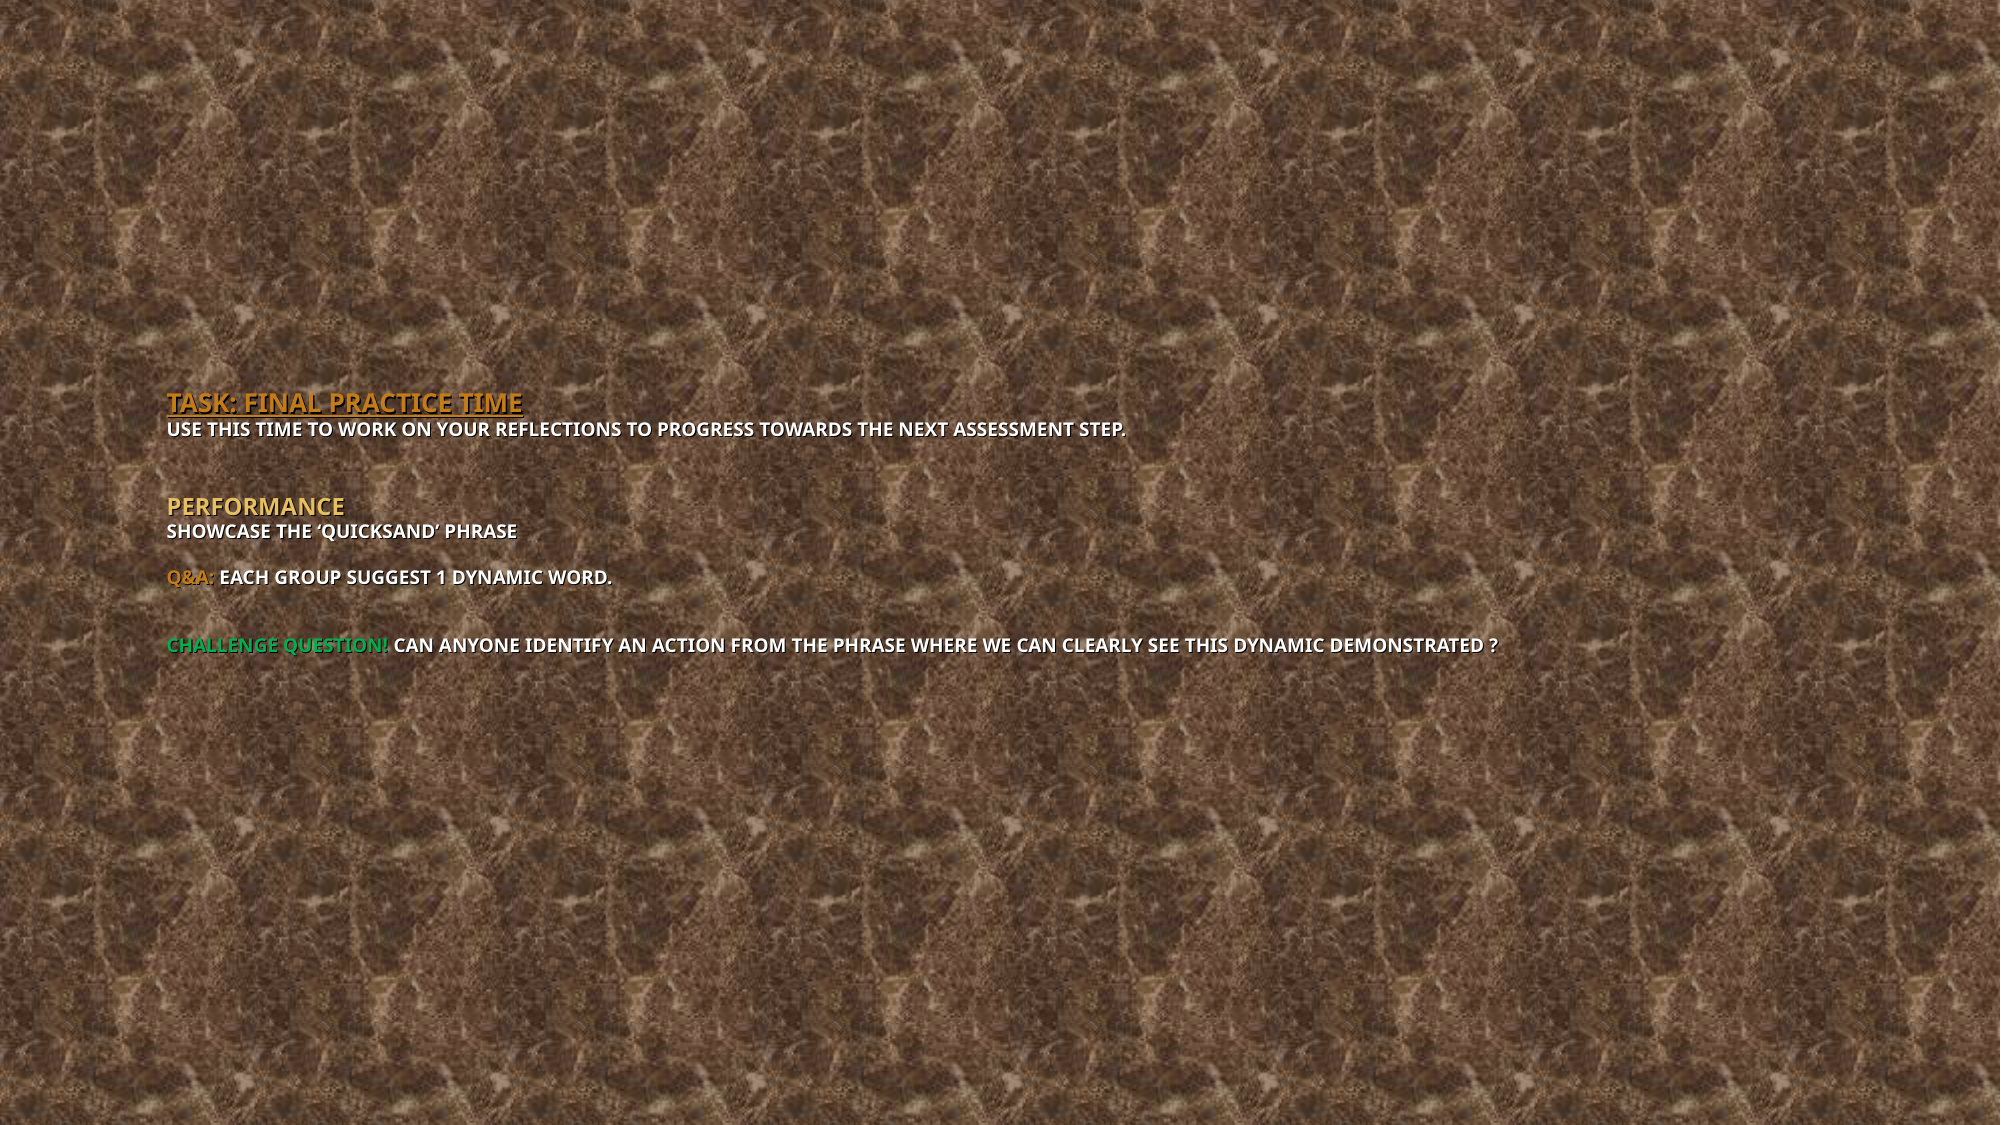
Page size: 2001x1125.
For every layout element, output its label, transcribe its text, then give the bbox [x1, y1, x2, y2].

title TASK: FINAL PRACTICE TIME Use this time to work on your reflections to progress towards the next assessment step. PERFORMANCE showcase the ‘quicksand’ phrase q&a: each group suggest 1 dynamic word. CHALLENGE QUESTION! Can anyone identify an action from the phrase where we CAN CLEARLY see this dynamic DEMONSTRATED ? [151, 376, 1777, 690]
